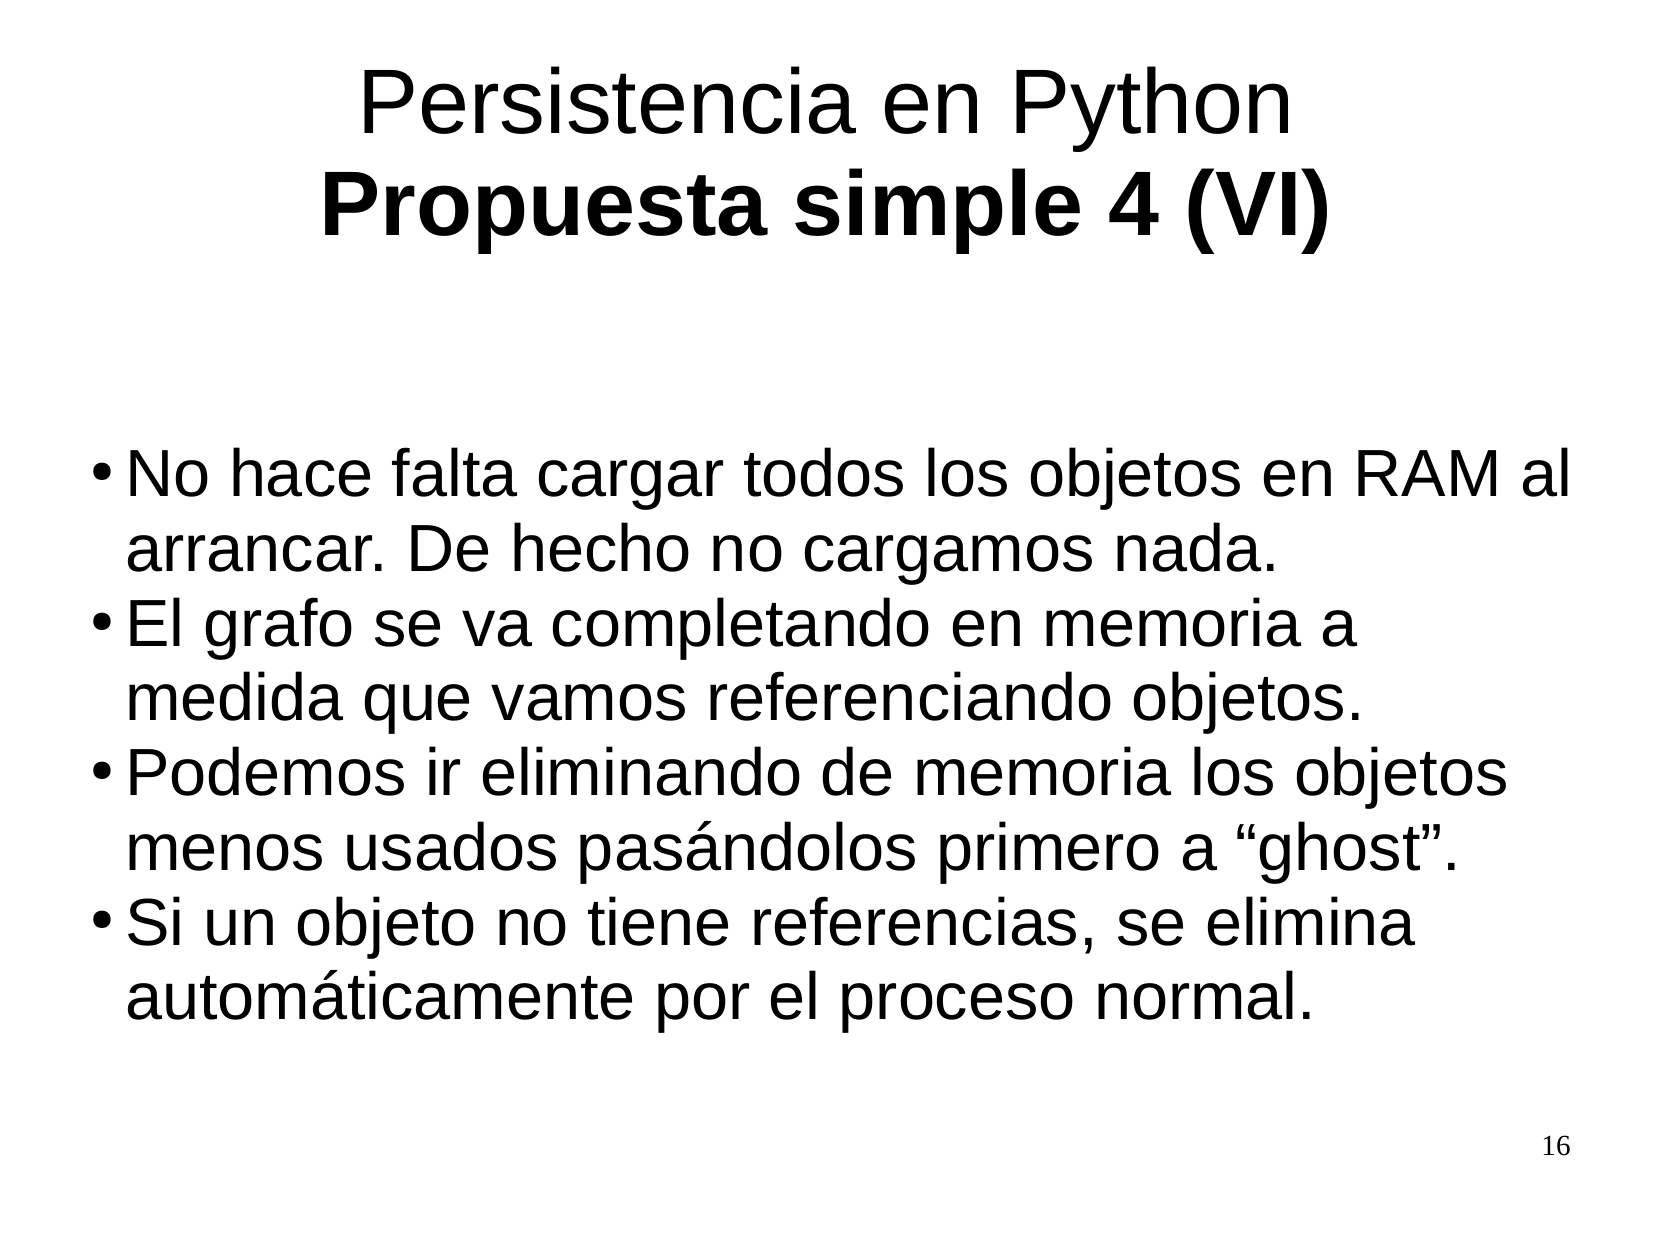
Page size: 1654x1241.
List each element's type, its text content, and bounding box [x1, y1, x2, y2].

subtitle No hace falta cargar todos los objetos en RAM al arrancar. De hecho no cargamos nada. El grafo se va completando en memoria a medida que vamos referenciando objetos. Podemos ir eliminando de memoria los objetos menos usados pasándolos primero a “ghost”. Si un objeto no tiene referencias, se elimina automáticamente por el proceso normal. [90, 255, 1579, 1216]
text_box [82, 49, 1571, 1010]
